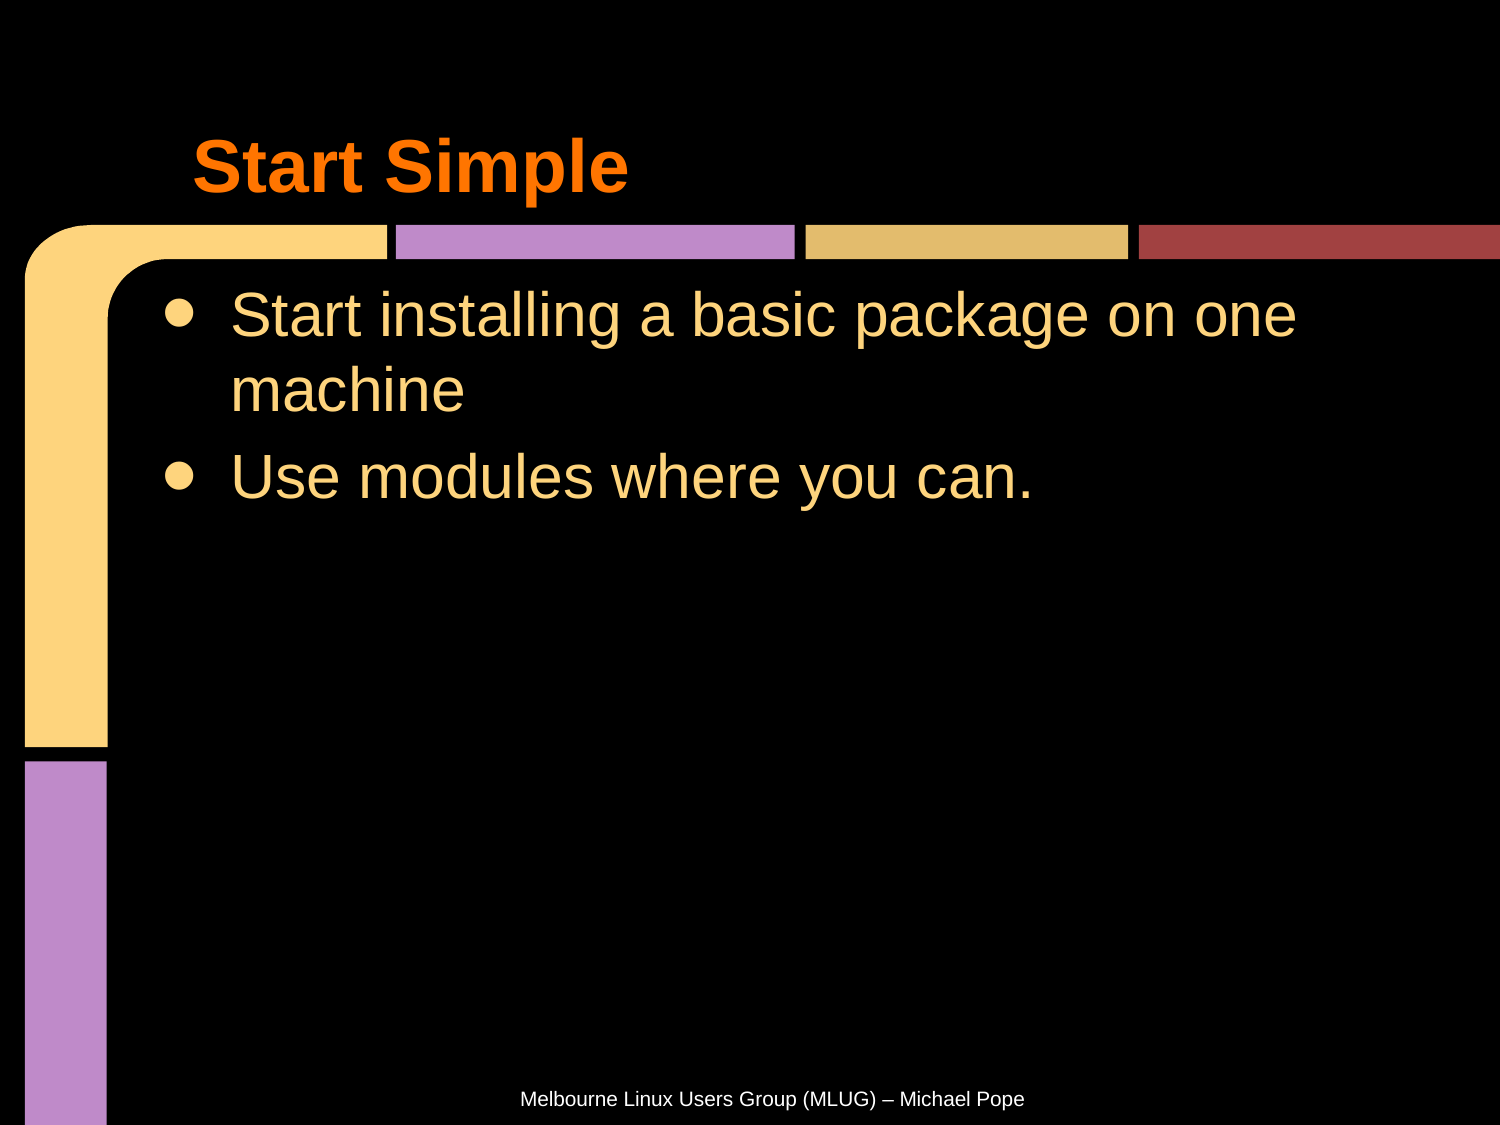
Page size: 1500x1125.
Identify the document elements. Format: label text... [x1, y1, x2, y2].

title Start Simple [140, 35, 1425, 223]
list Start installing a basic package on one machine Use modules where you can. [140, 259, 1425, 1078]
